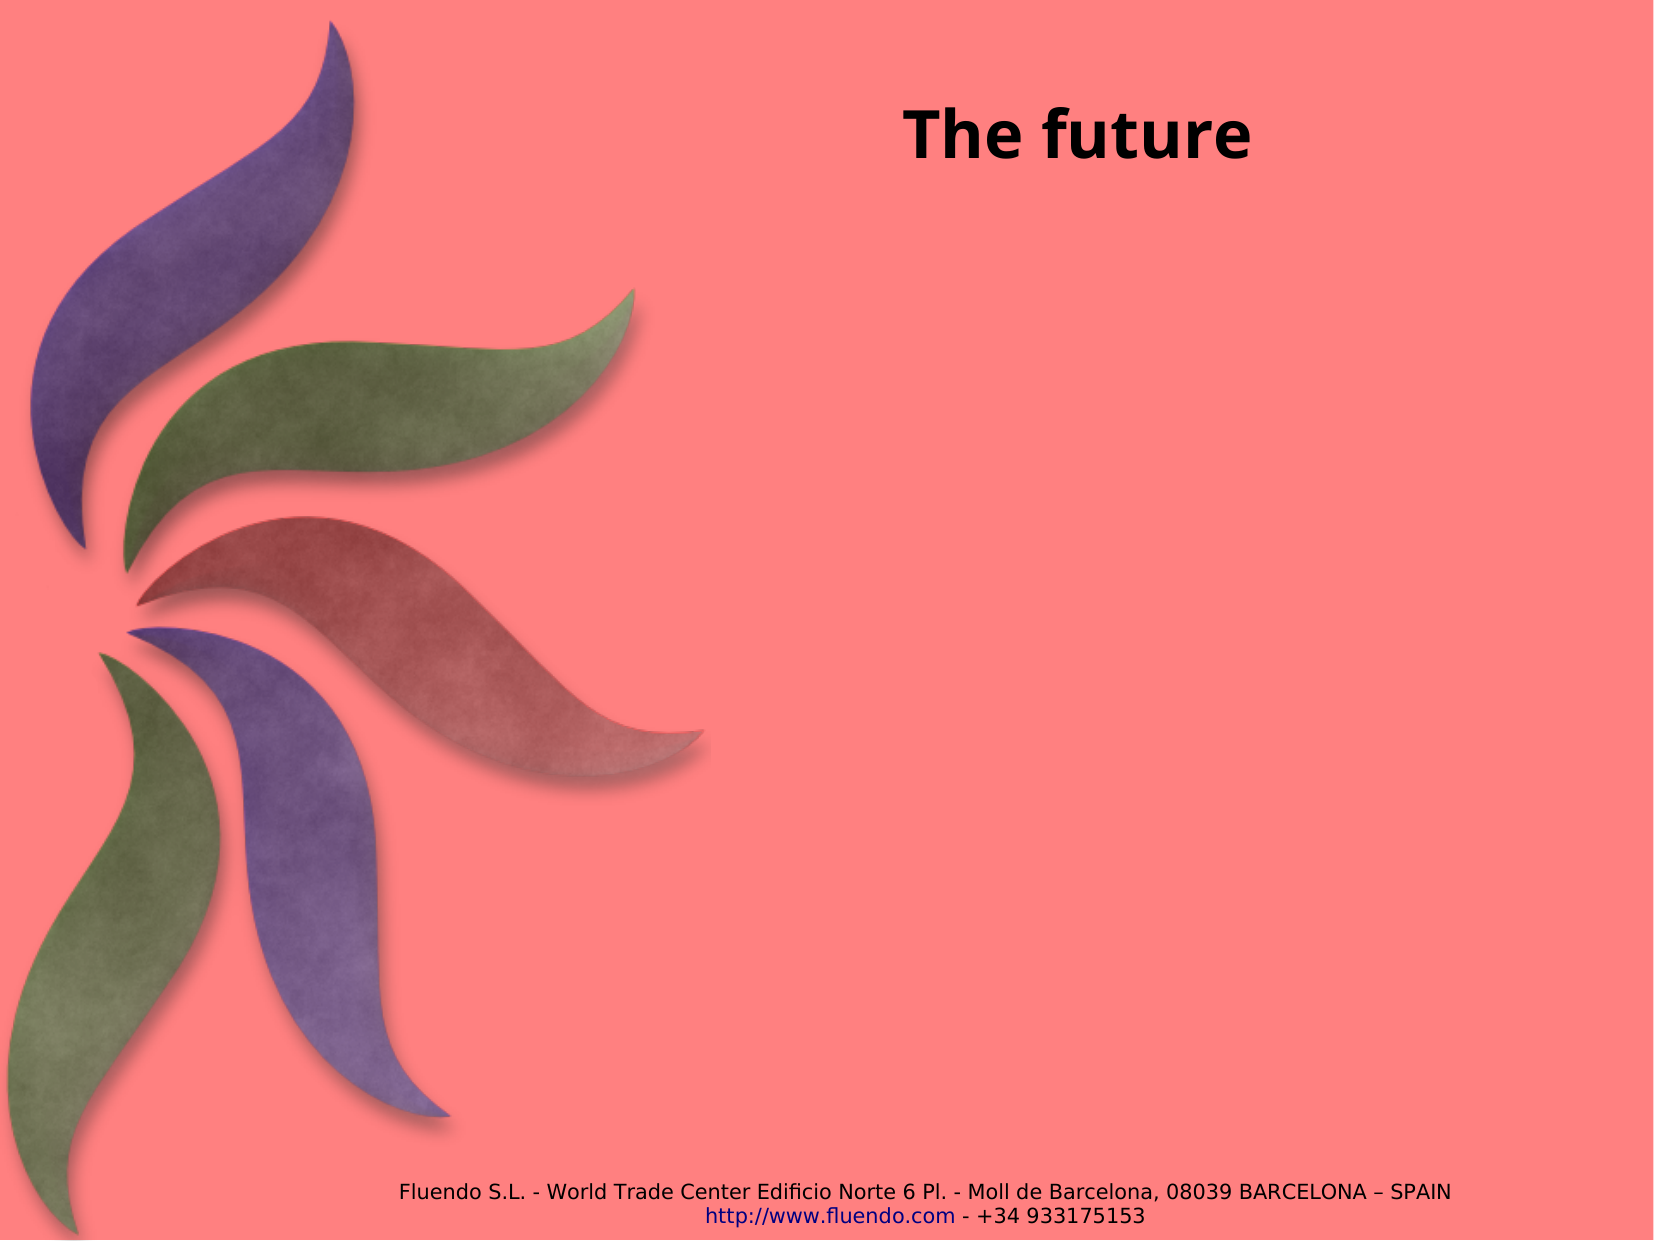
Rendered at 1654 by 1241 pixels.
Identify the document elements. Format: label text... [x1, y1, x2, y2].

picture [0, 0, 711, 1241]
title The future [560, 58, 1595, 207]
